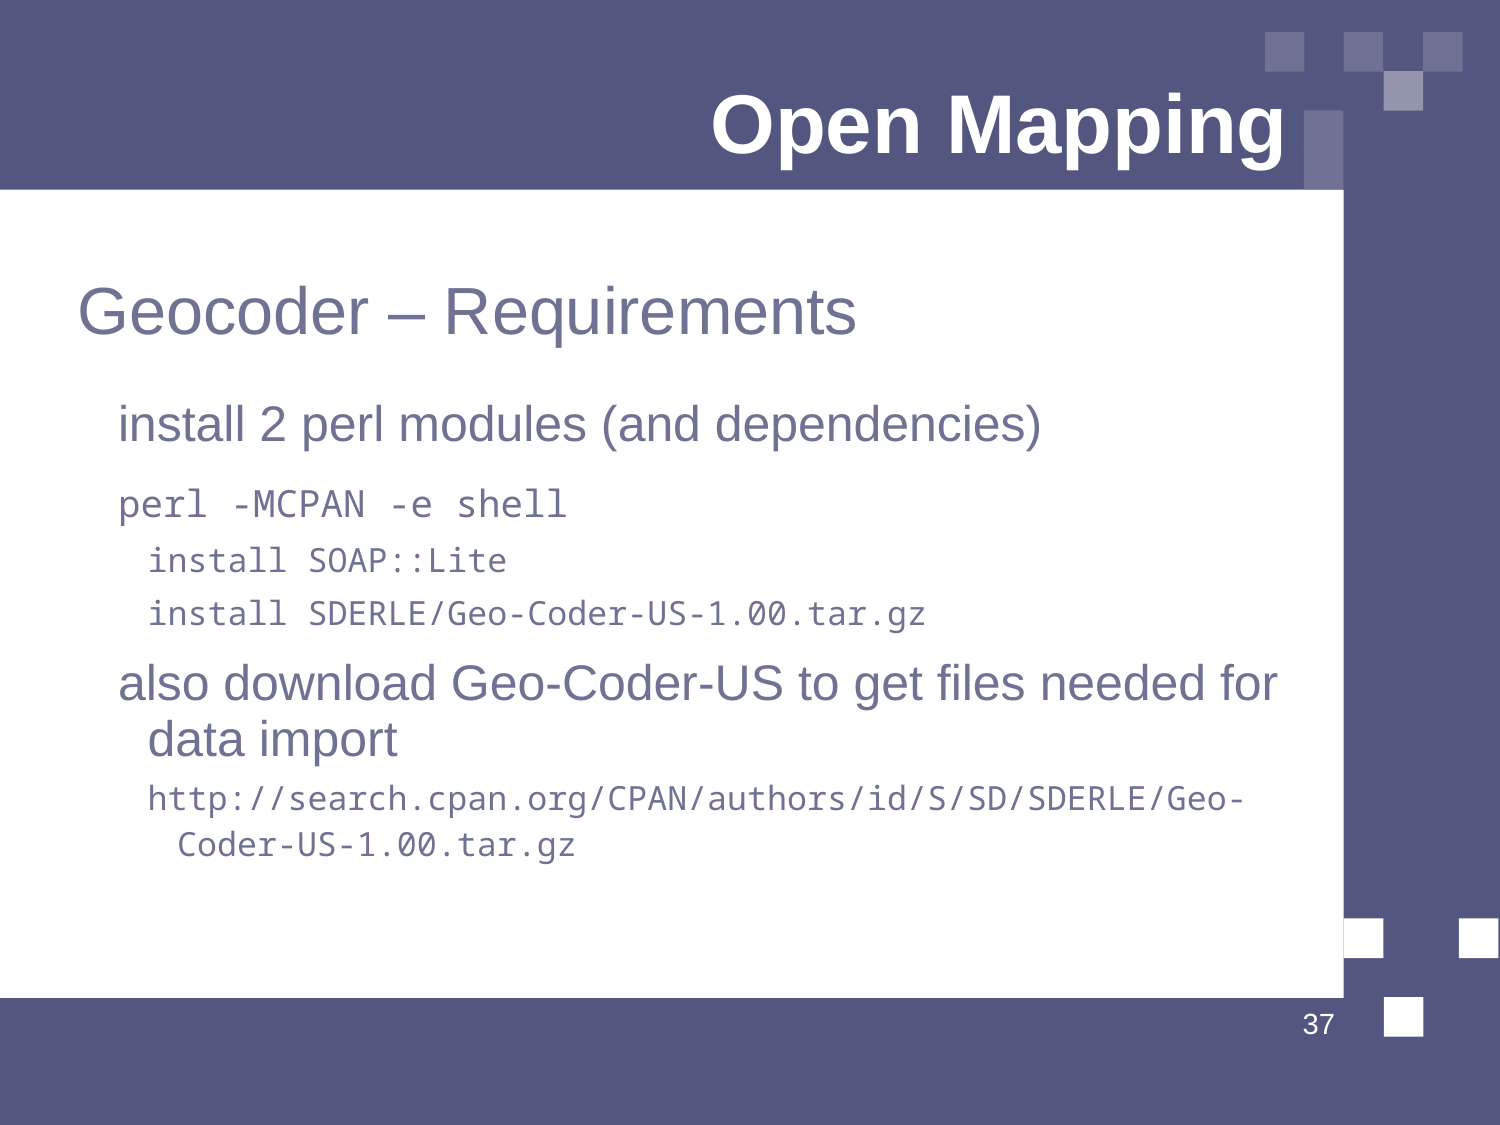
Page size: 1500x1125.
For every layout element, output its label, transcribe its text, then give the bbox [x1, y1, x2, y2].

list Geocoder – Requirements install 2 perl modules (and dependencies) perl -MCPAN -e shell install SOAP::Lite install SDERLE/Geo-Coder-US-1.00.tar.gz also download Geo-Coder-US to get files needed for data import http://search.cpan.org/CPAN/authors/id/S/SD/SDERLE/Geo-Coder-US-1.00.tar.gz [59, 236, 1289, 931]
title Open Mapping [58, 74, 1288, 176]
